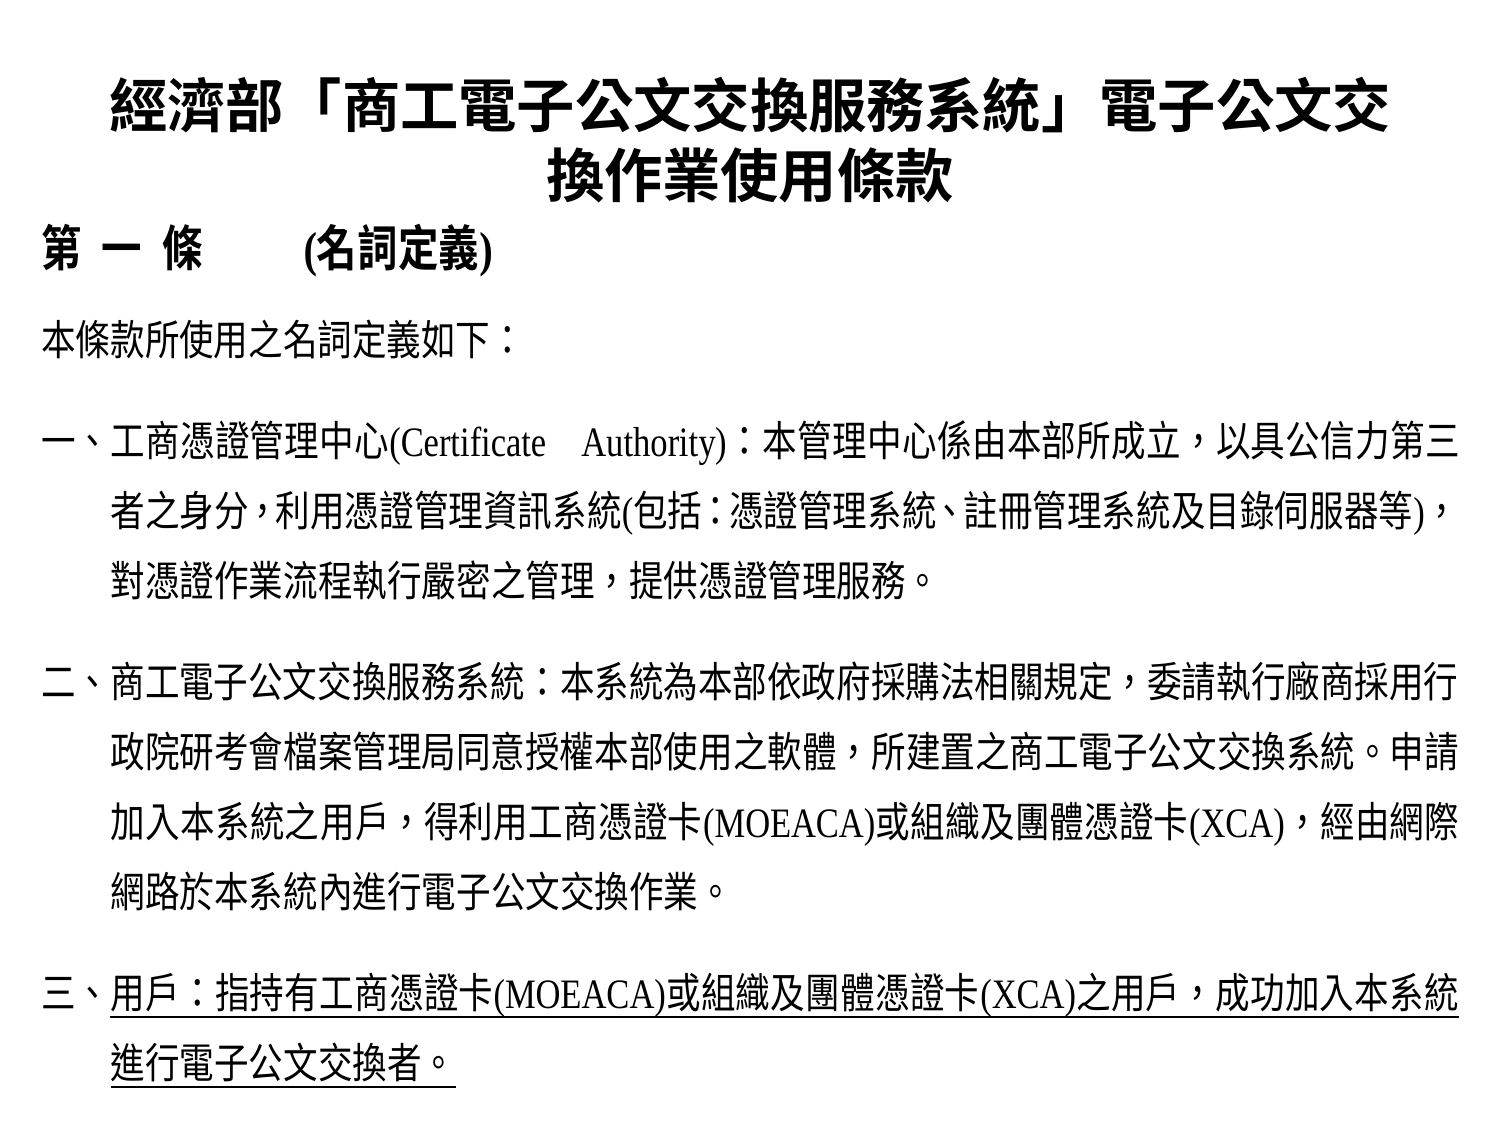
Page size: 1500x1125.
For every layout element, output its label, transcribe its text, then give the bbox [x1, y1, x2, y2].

picture [41, 220, 1459, 1125]
title 經濟部「商工電子公文交換服務系統」電子公文交換作業使用條款 [75, 45, 1426, 220]
